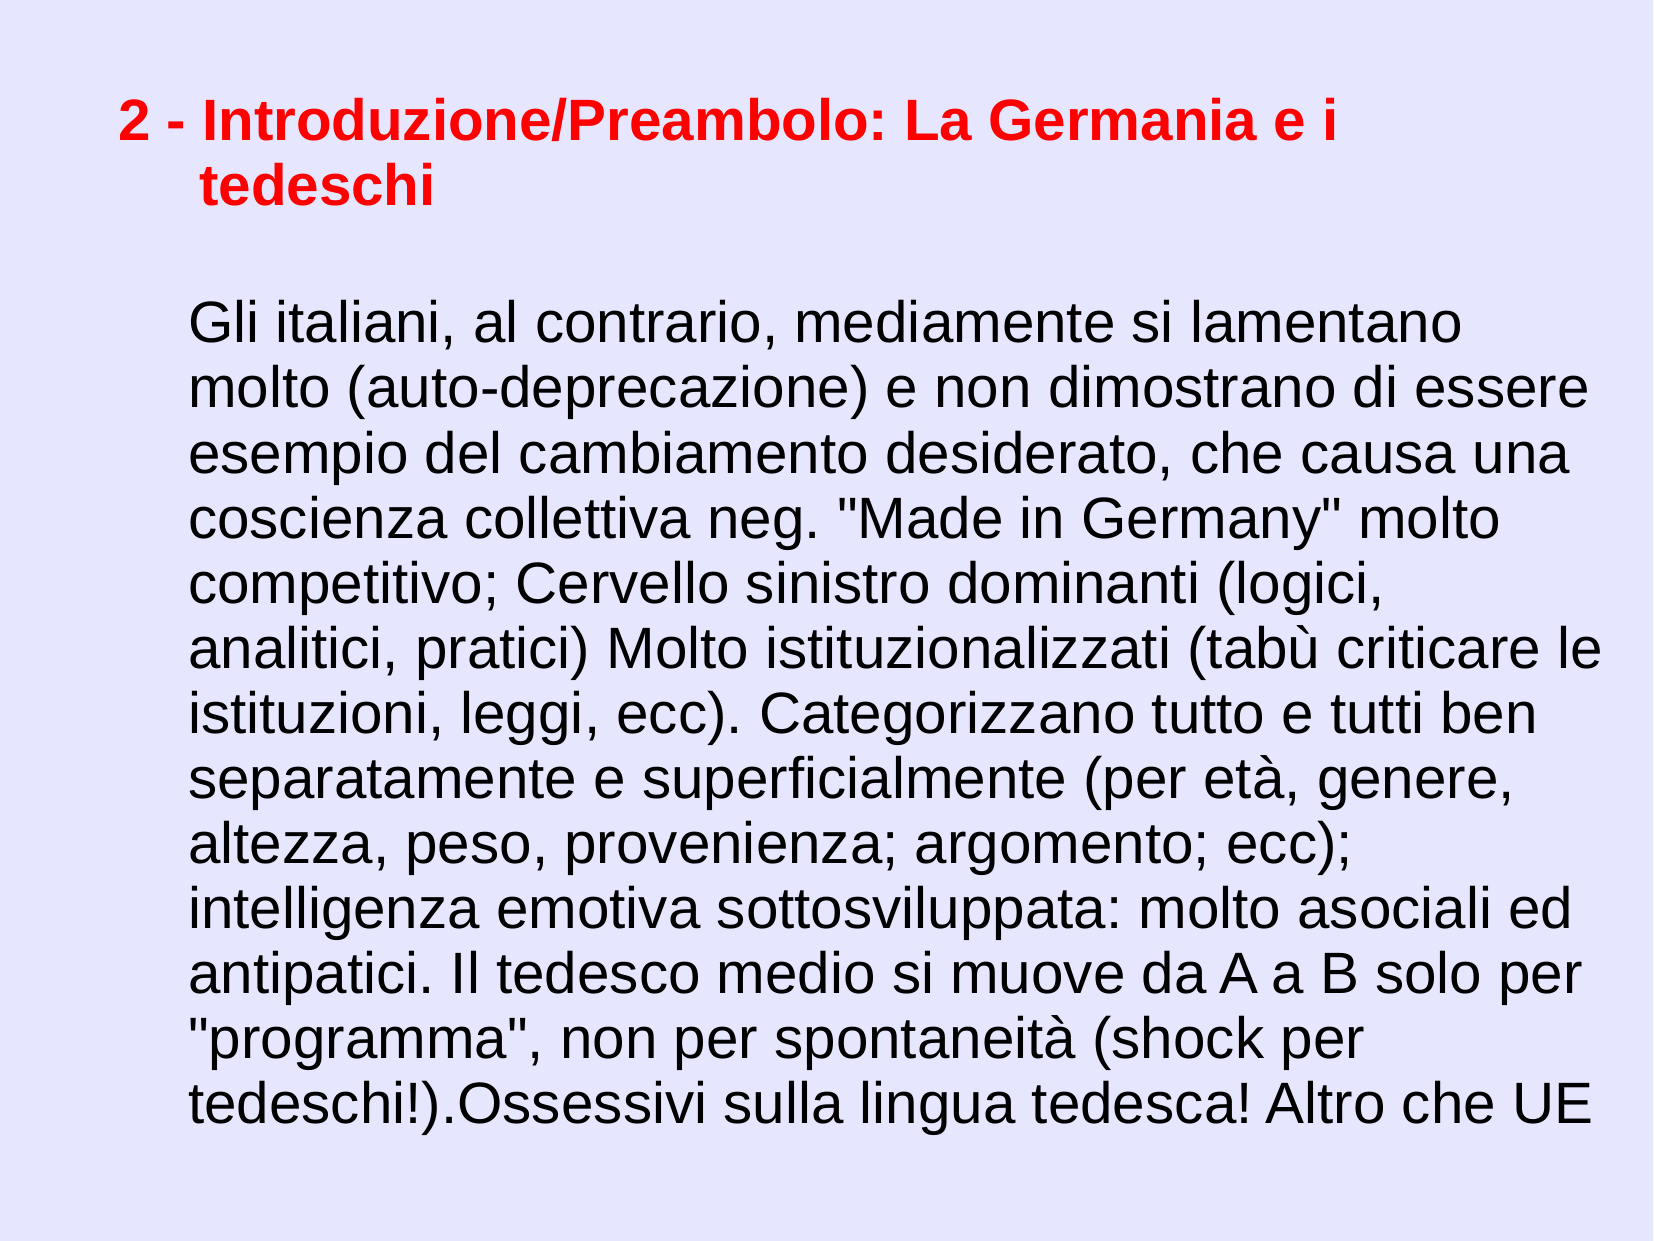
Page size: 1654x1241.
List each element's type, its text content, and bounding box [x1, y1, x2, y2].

title 2 - Introduzione/Preambolo: La Germania e i tedeschi [82, 49, 1571, 257]
list Gli italiani, al contrario, mediamente si lamentano molto (auto-deprecazione) e non dimostrano di essere esempio del cambiamento desiderato, che causa una coscienza collettiva neg. "Made in Germany" molto competitivo; Cervello sinistro dominanti (logici, analitici, pratici) Molto istituzionalizzati (tabù criticare le istituzioni, leggi, ecc). Categorizzano tutto e tutti ben separatamente e superficialmente (per età, genere, altezza, peso, provenienza; argomento; ecc); intelligenza emotiva sottosviluppata: molto asociali ed antipatici. Il tedesco medio si muove da A a B solo per "programma", non per spontaneità (shock per tedeschi!).Ossessivi sulla lingua tedesca! Altro che UE [117, 290, 1606, 1133]
